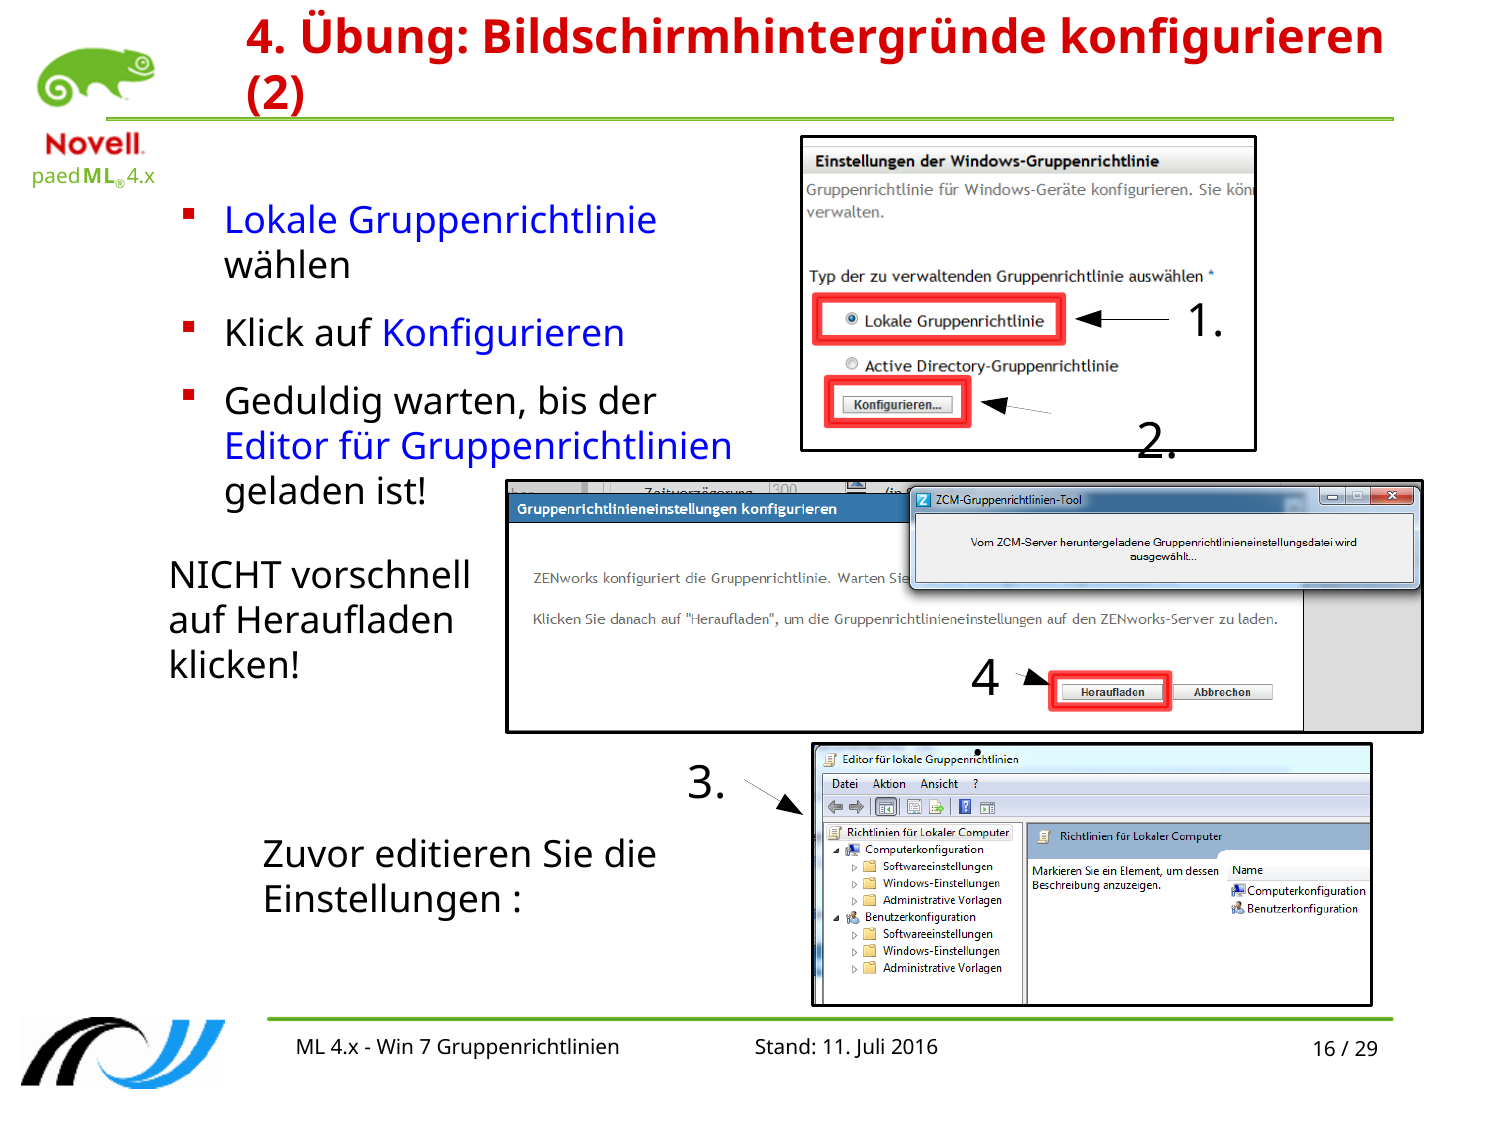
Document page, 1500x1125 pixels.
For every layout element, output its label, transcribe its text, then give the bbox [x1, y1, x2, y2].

text_box NICHT vorschnell auf Heraufladen klicken! [153, 543, 520, 756]
text_box [1051, 673, 1170, 709]
text_box 1. [1171, 283, 1255, 354]
text_box 2. [1122, 401, 1205, 477]
text_box [814, 295, 1064, 343]
text_box 4. [956, 637, 1028, 773]
picture [507, 482, 1421, 731]
picture [21, 1017, 225, 1089]
text_box Zuvor editieren Sie die Einstellungen : [248, 745, 674, 1006]
text_box Lokale Gruppenrichtlinie wählen Klick auf Konfigurieren Geduldig warten, bis der Editor für Gruppenrichtlinien geladen ist! [165, 188, 780, 475]
text_box [826, 377, 969, 426]
text_box 3. [673, 745, 745, 815]
picture [24, 32, 167, 175]
title 4. Übung: Bildschirmhintergründe konfigurieren (2) [232, 0, 1465, 127]
picture [1055, 677, 1166, 705]
picture [803, 138, 1255, 449]
picture [813, 744, 1371, 1004]
